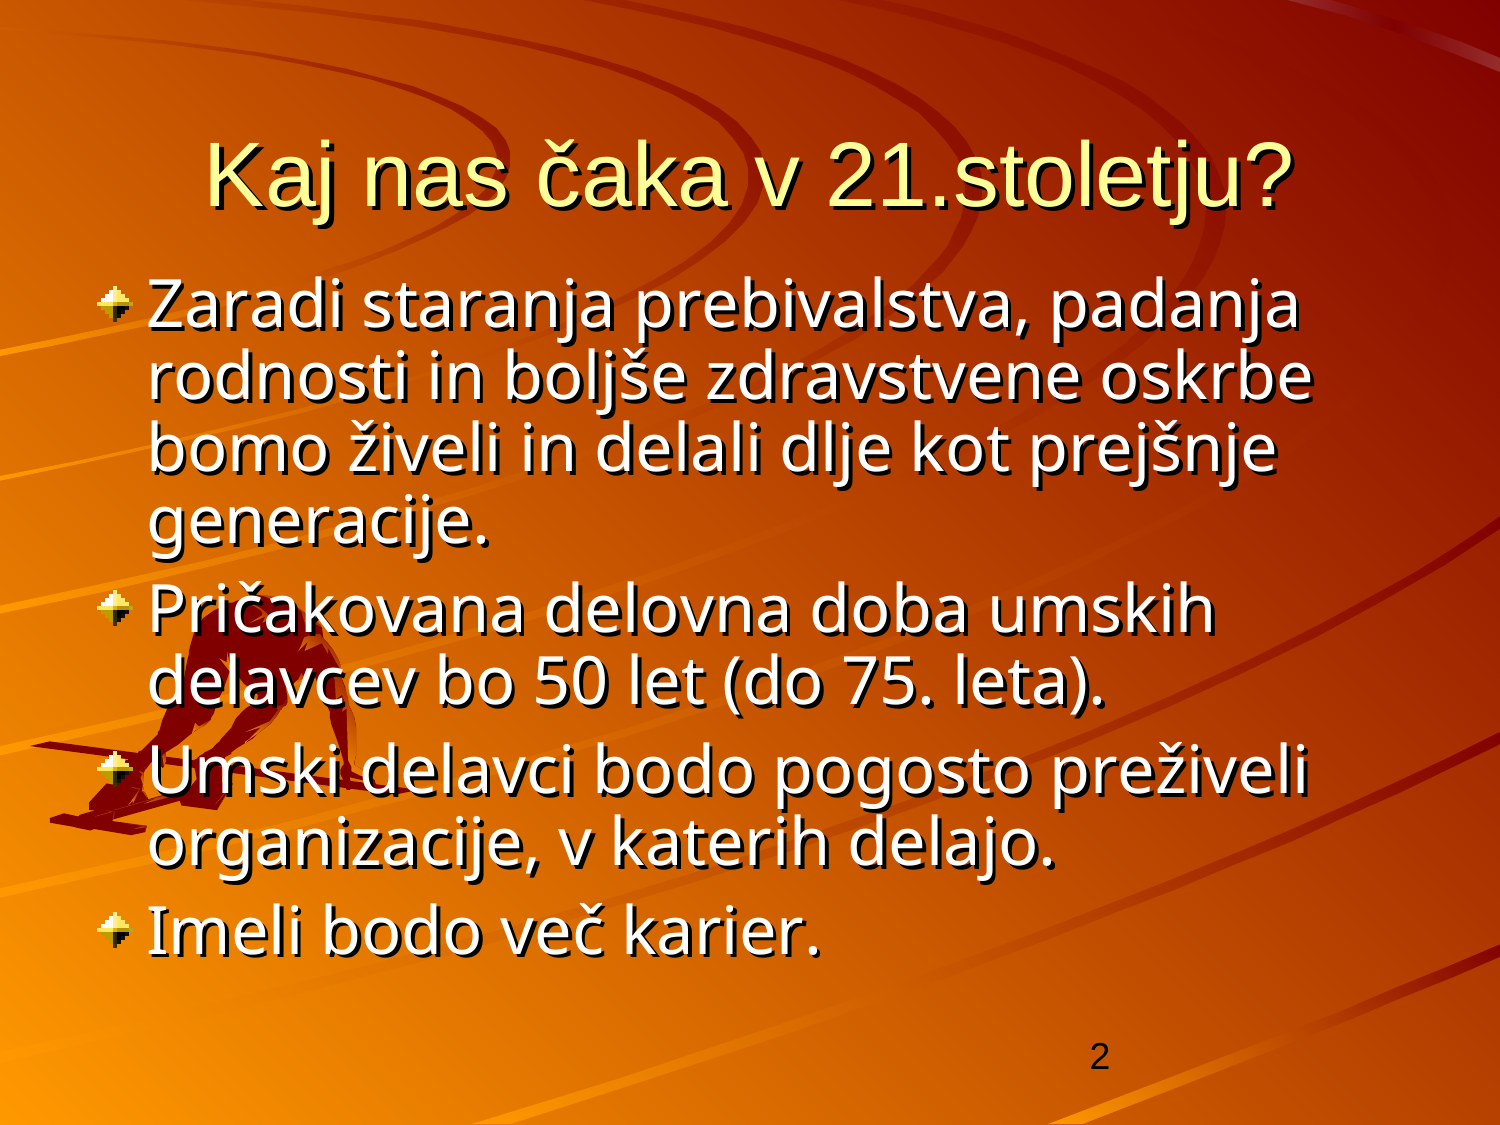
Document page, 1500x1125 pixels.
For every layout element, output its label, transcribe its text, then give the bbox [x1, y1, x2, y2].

title Kaj nas čaka v 21.stoletju? [75, 25, 1426, 233]
list Zaradi staranja prebivalstva, padanja rodnosti in boljše zdravstvene oskrbe bomo živeli in delali dlje kot prejšnje generacije. Pričakovana delovna doba umskih delavcev bo 50 let (do 75. leta). Umski delavci bodo pogosto preživeli organizacije, v katerih delajo. Imeli bodo več karier. [75, 262, 1426, 1006]
